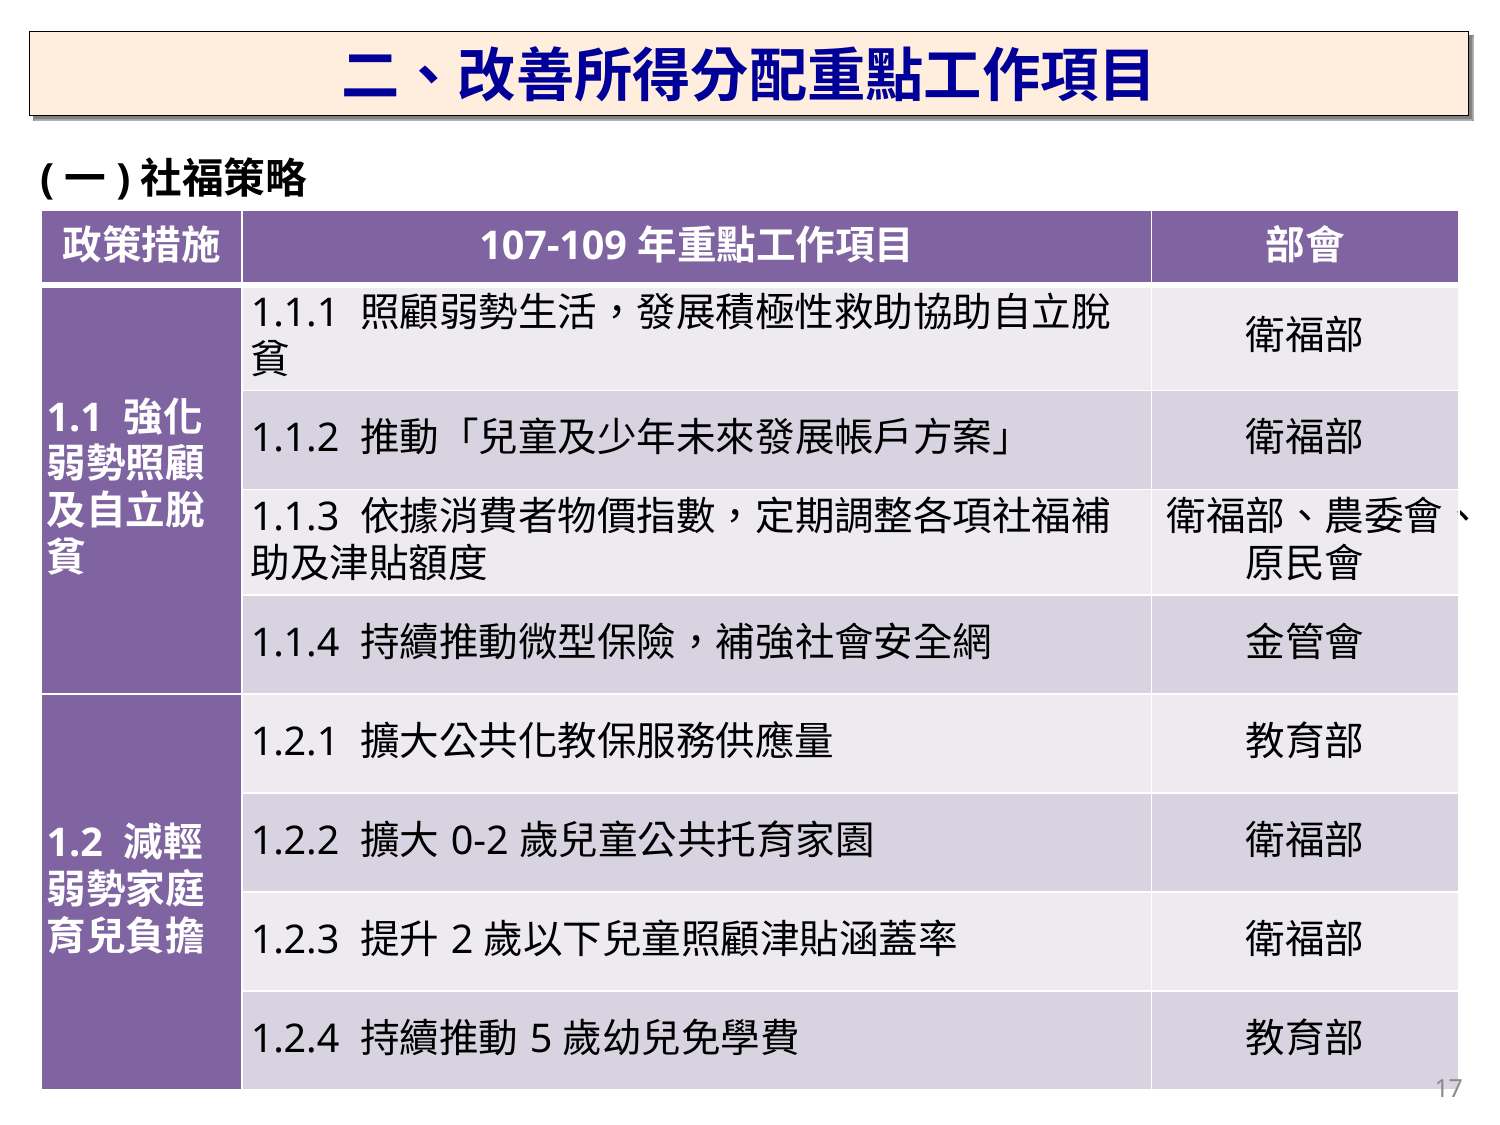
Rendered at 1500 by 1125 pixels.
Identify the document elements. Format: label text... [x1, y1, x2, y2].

table_cell 衛福部、農委會、原民會 [1152, 490, 1458, 594]
table_header 政策措施 [42, 211, 241, 282]
table_cell 衛福部 [1152, 794, 1458, 891]
table_cell 1.2 減輕弱勢家庭育兒負擔 [42, 695, 241, 1089]
table_cell 金管會 [1152, 596, 1458, 693]
table_cell 1.2.1 擴大公共化教保服務供應量 [243, 695, 1151, 792]
table_cell 教育部 [1152, 992, 1458, 1059]
table_header 107-109年重點工作項目 [243, 211, 1151, 282]
table_cell 1.1.1 照顧弱勢生活，發展積極性救助協助自立脫貧 [243, 288, 1151, 390]
table_cell 1.2.3 提升2歲以下兒童照顧津貼涵蓋率 [243, 893, 1151, 990]
table_cell 1.1.4 持續推動微型保險，補強社會安全網 [243, 596, 1151, 693]
table_cell 1.1.3 依據消費者物價指數，定期調整各項社福補助及津貼額度 [243, 490, 1151, 594]
table_cell 1.1 強化弱勢照顧及自立脫貧 [42, 288, 241, 693]
table_header 部會 [1152, 211, 1458, 282]
table_cell 衛福部 [1152, 893, 1458, 990]
table_cell 1.2.2 擴大0-2歲兒童公共托育家園 [243, 794, 1151, 891]
table_cell 衛福部 [1152, 288, 1458, 390]
text_box (一)社福策略 [25, 121, 491, 210]
text_box <編號> [1128, 1059, 1478, 1120]
text_box 二、改善所得分配重點工作項目 [29, 31, 1469, 116]
table_cell 教育部 [1152, 695, 1458, 792]
table_cell 衛福部 [1152, 391, 1458, 489]
table_cell 1.2.4 持續推動5歲幼兒免學費 [243, 992, 1151, 1089]
table_cell 1.1.2 推動「兒童及少年未來發展帳戶方案」 [243, 391, 1151, 489]
